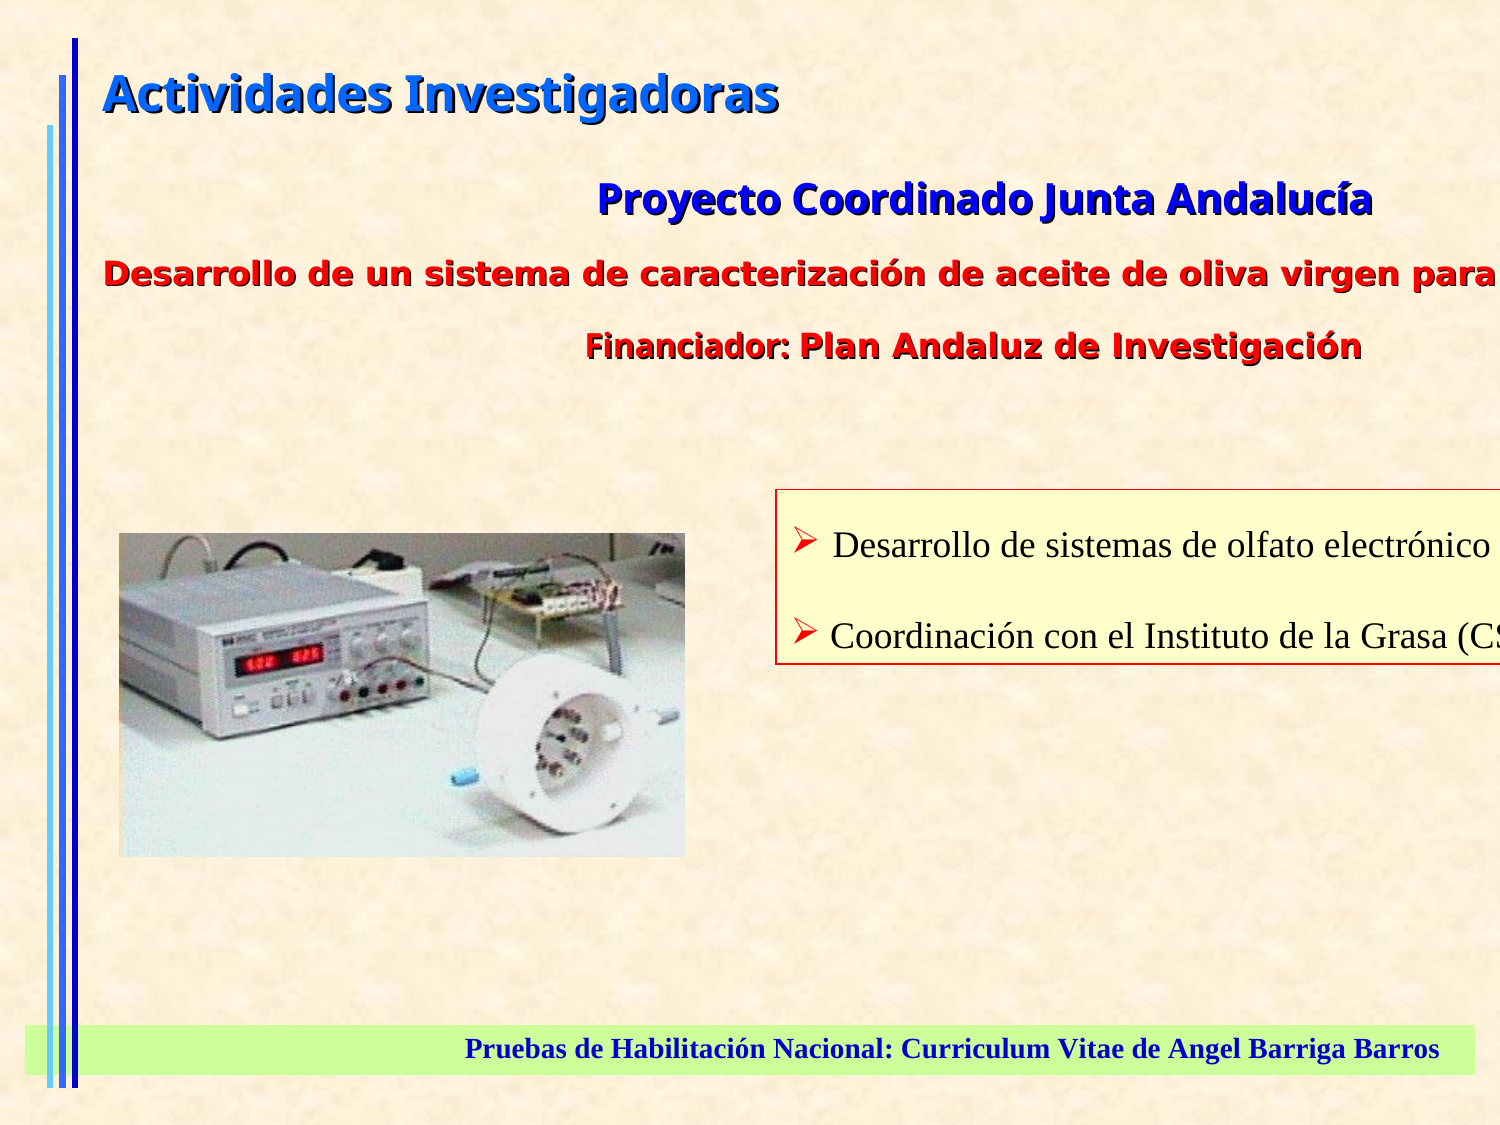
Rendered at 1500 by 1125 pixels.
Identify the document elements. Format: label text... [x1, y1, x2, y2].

text_box Proyecto Coordinado Junta Andalucía Desarrollo de un sistema de caracterización de aceite de oliva virgen para operación en línea Financiador: Plan Andaluz de Investigación [87, 99, 1463, 426]
text_box Desarrollo de sistemas de olfato electrónico para la caracterización de aceites de oliva Coordinación con el Instituto de la Grasa (CSIC) [775, 489, 1500, 665]
text_box Actividades Investigadoras [87, 49, 794, 99]
picture [0, 0, 1500, 1125]
